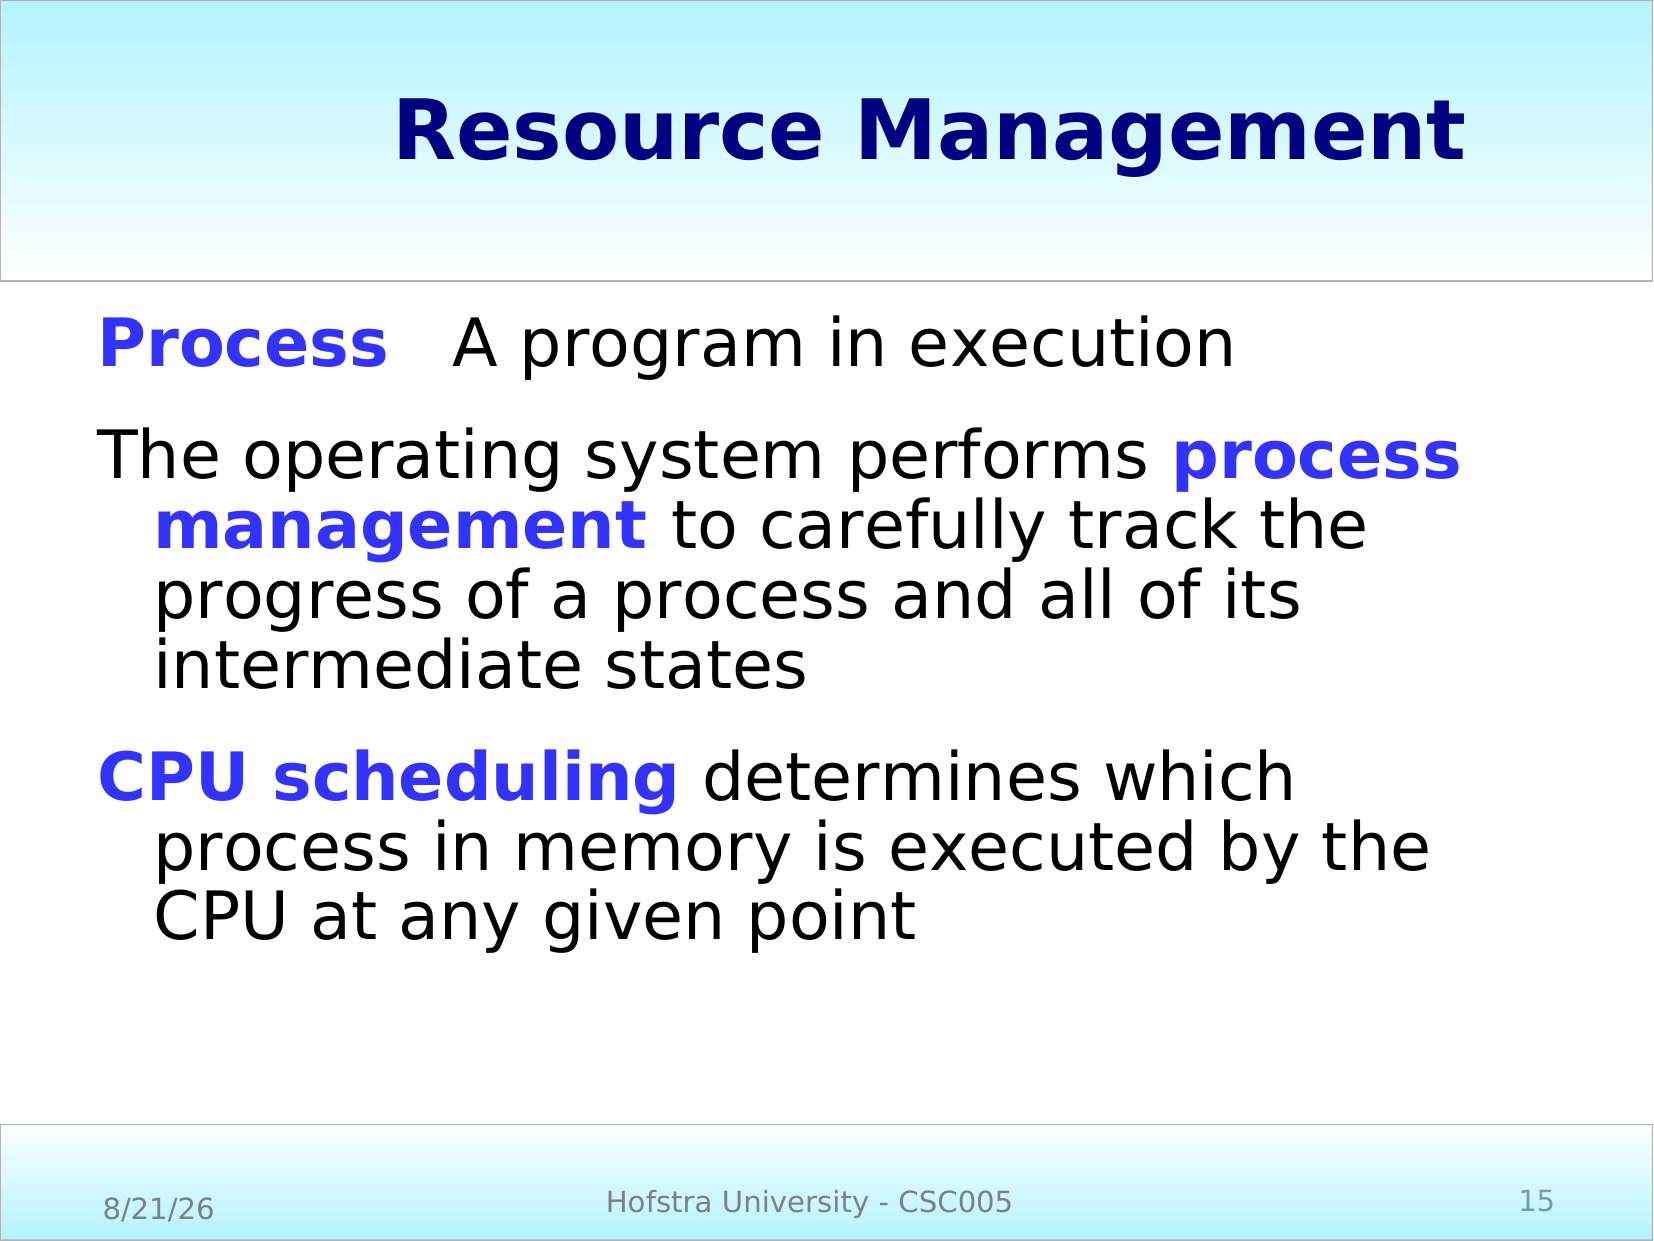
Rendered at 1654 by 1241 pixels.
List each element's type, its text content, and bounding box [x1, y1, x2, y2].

list Process A program in execution The operating system performs process management to carefully track the progress of a process and all of its intermediate states CPU scheduling determines which process in memory is executed by the CPU at any given point [82, 303, 1571, 1131]
title Resource Management [247, 27, 1612, 235]
